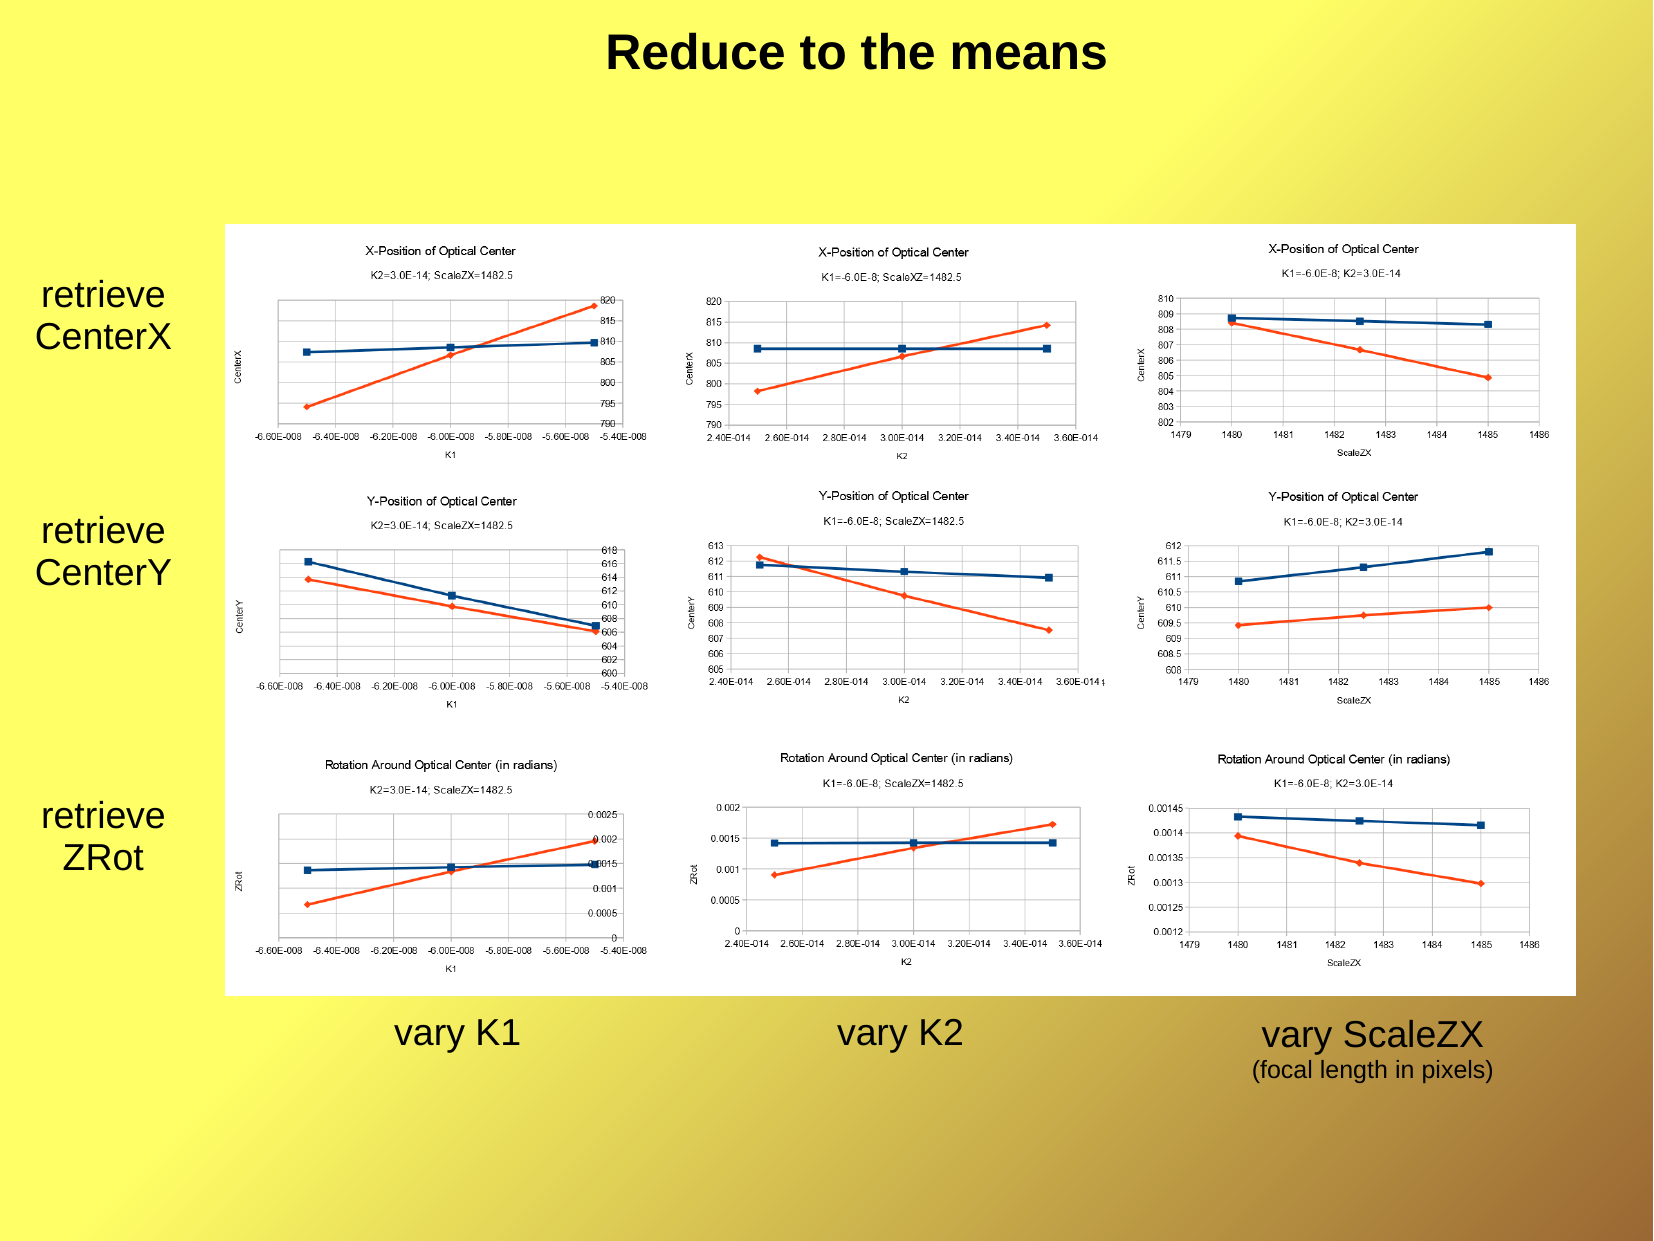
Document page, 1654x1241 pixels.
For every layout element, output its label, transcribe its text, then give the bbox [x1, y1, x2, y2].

text_box retrieve ZRot [0, 786, 207, 886]
text_box vary K1 [354, 1003, 562, 1061]
text_box Reduce to the means [590, 16, 1565, 89]
picture [225, 224, 1576, 997]
text_box vary ScaleZX (focal length in pixels) [1210, 1006, 1536, 1119]
text_box retrieve CenterY [0, 501, 207, 601]
text_box retrieve CenterX [0, 265, 207, 365]
text_box vary K2 [797, 1003, 1004, 1061]
